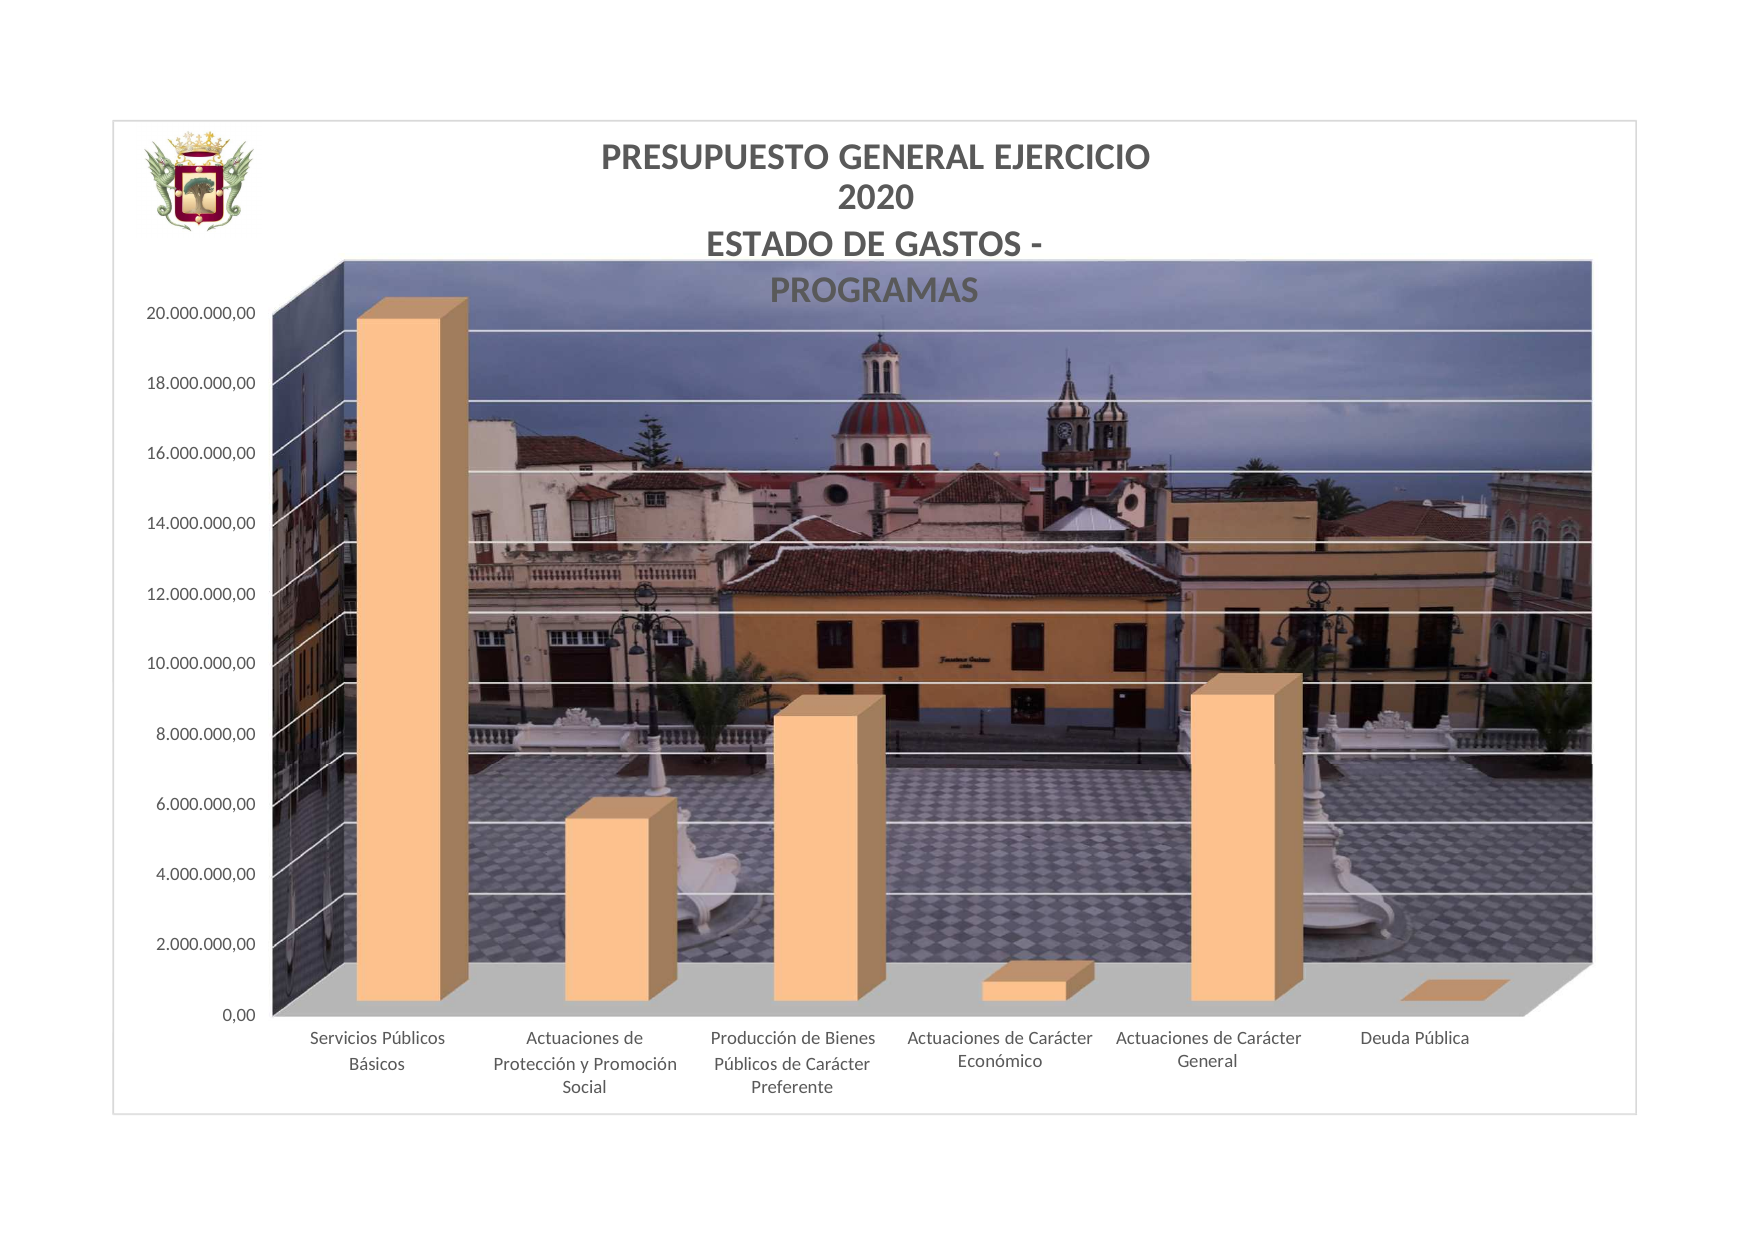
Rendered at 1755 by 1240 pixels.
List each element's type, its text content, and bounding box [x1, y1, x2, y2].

text_box 4.000.000,00 [153, 865, 261, 889]
text_box Producción de Bienes Públicos de Carácter Preferente [708, 1029, 878, 1099]
text_box 8.000.000,00 [153, 725, 261, 749]
text_box Económico [955, 1052, 1047, 1076]
text_box Deuda Pública [1358, 1029, 1475, 1053]
text_box 18.000.000,00 [144, 374, 261, 398]
text_box 16.000.000,00 [144, 444, 261, 468]
text_box Actuaciones de Carácter Actuaciones de Carácter [905, 1029, 1305, 1053]
text_box Servicios Públicos Básicos [307, 1029, 448, 1076]
text_box General [1175, 1052, 1243, 1076]
text_box 10.000.000,00 [144, 655, 261, 679]
text_box 20.000.000,00 [144, 304, 261, 328]
text_box Actuaciones de Protección y Promoción Social [491, 1029, 679, 1099]
text_box 0,00 [220, 1006, 261, 1030]
text_box 12.000.000,00 [144, 585, 261, 609]
text_box [112, 119, 1638, 1116]
text_box 6.000.000,00 [153, 795, 261, 819]
text_box 14.000.000,00 [144, 515, 261, 538]
text_box 2.000.000,00 [153, 936, 261, 959]
text_box PRESUPUESTO GENERAL EJERCICIO 2020 ESTADO DE GASTOS - PROGRAMAS [559, 142, 1192, 230]
